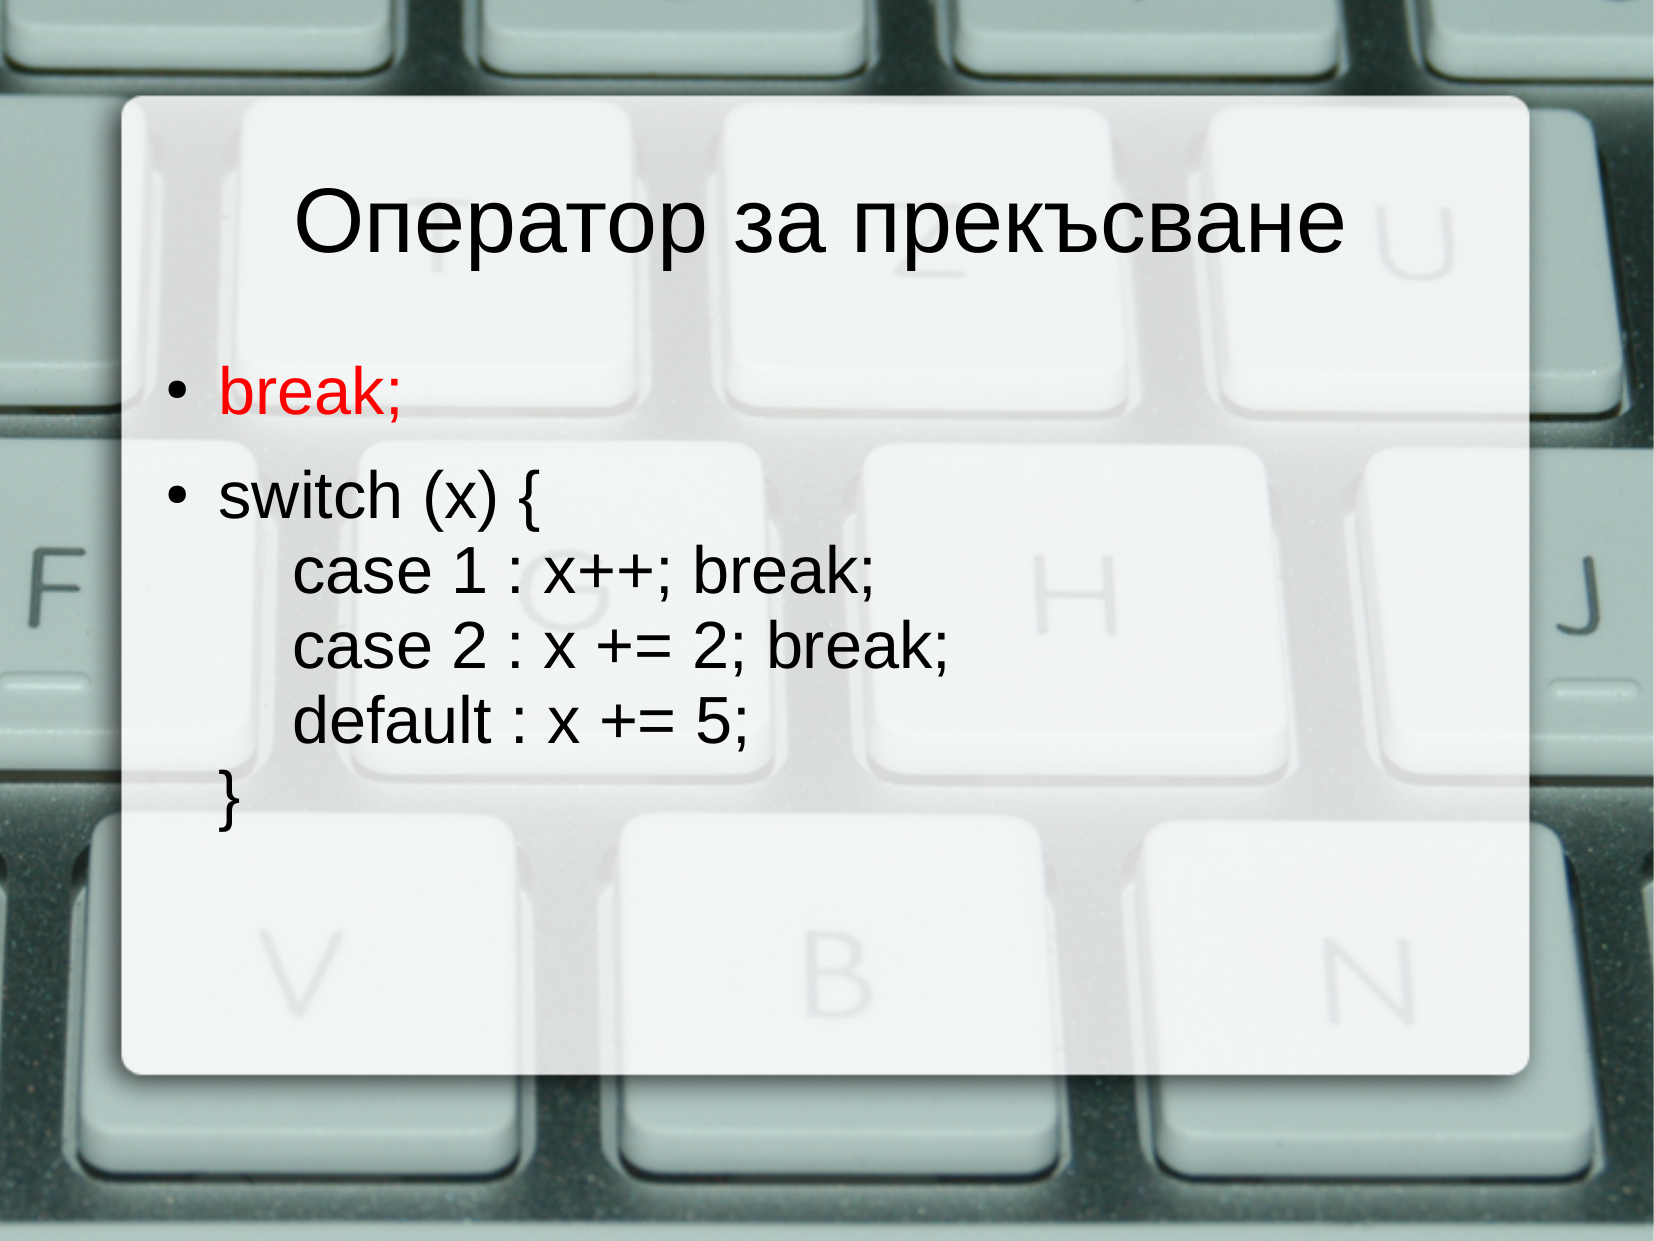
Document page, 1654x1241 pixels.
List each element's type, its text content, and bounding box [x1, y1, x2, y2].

list break; switch (x) { case 1 : x++; break; case 2 : x += 2; break; default : x += 5; } [147, 354, 1506, 1074]
title Оператор за прекъсване [135, 117, 1506, 325]
picture [0, 0, 1654, 1241]
